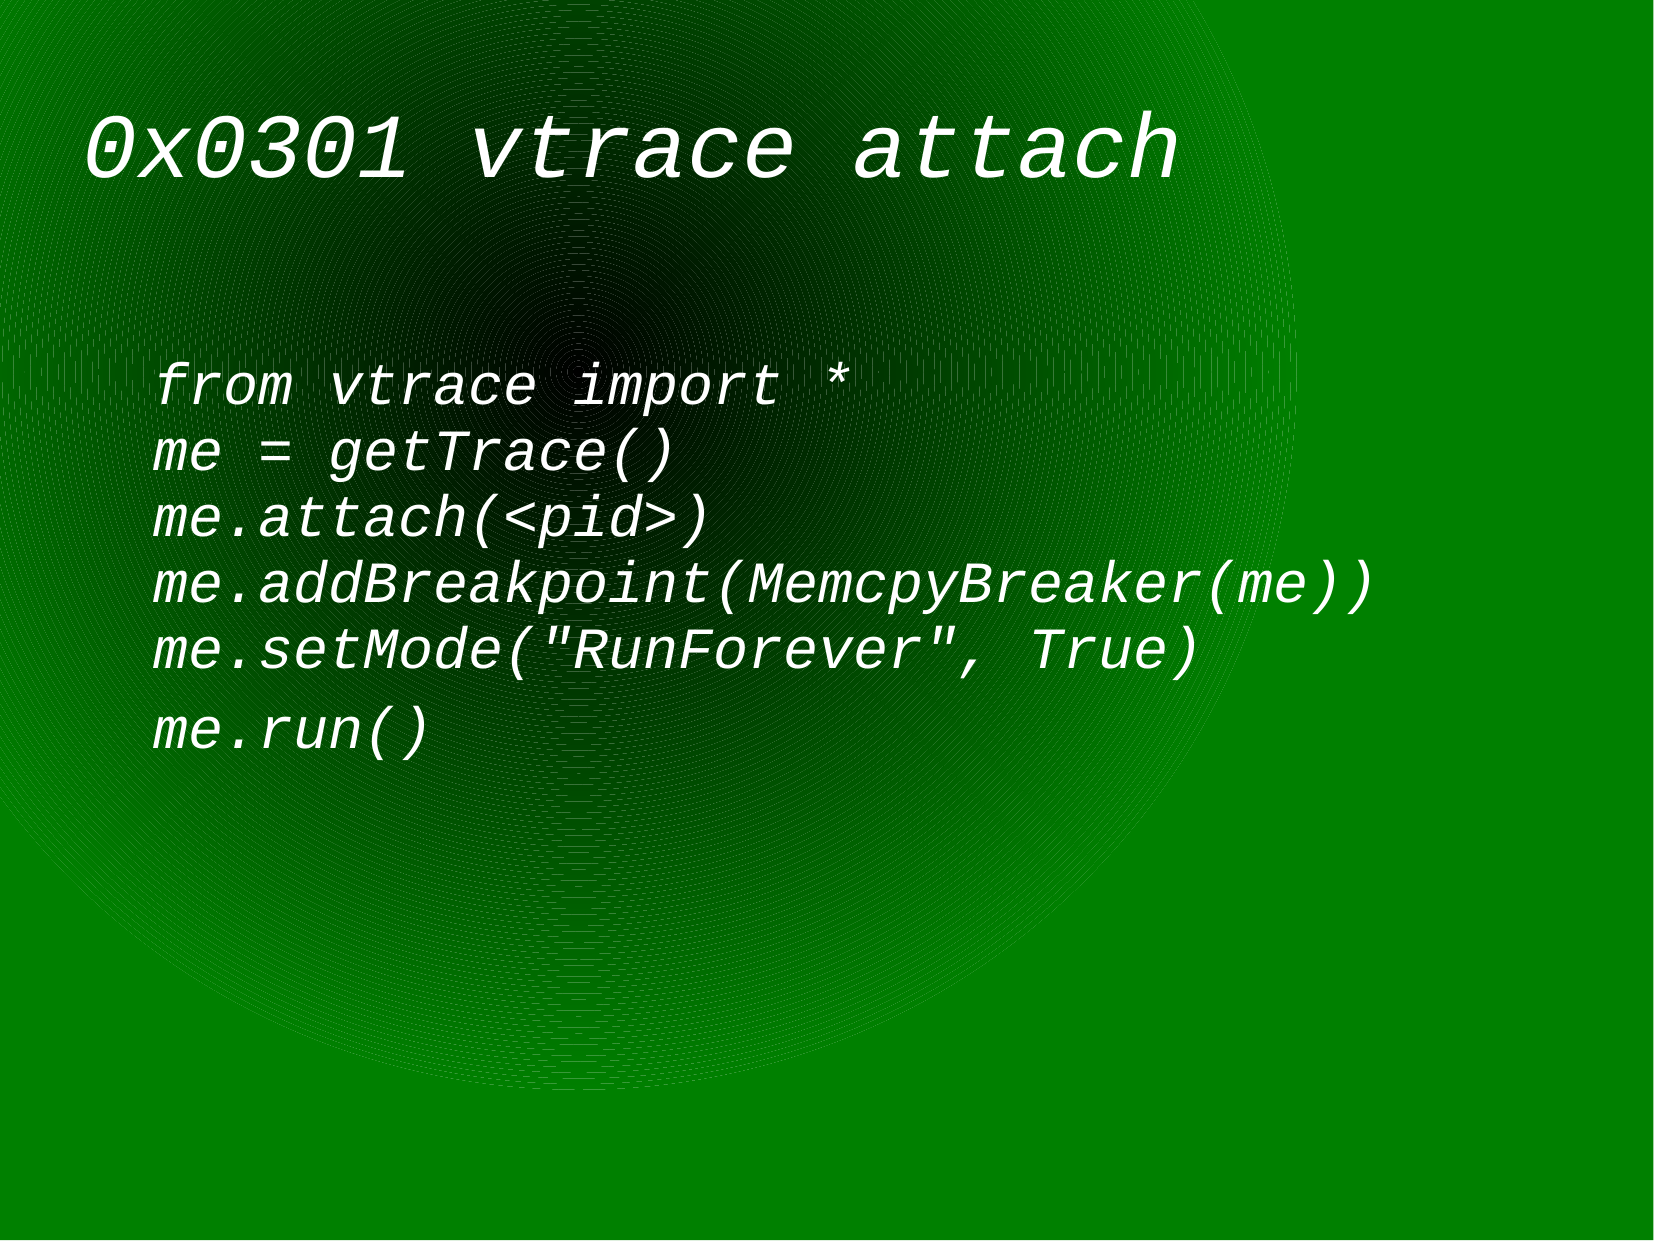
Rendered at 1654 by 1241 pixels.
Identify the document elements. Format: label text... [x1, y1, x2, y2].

title 0x0301 vtrace attach [82, 56, 1571, 250]
list from vtrace import * me = getTrace() me.attach(<pid>) me.addBreakpoint(MemcpyBreaker(me)) me.setMode("RunForever", True) me.run() [82, 290, 1571, 1094]
